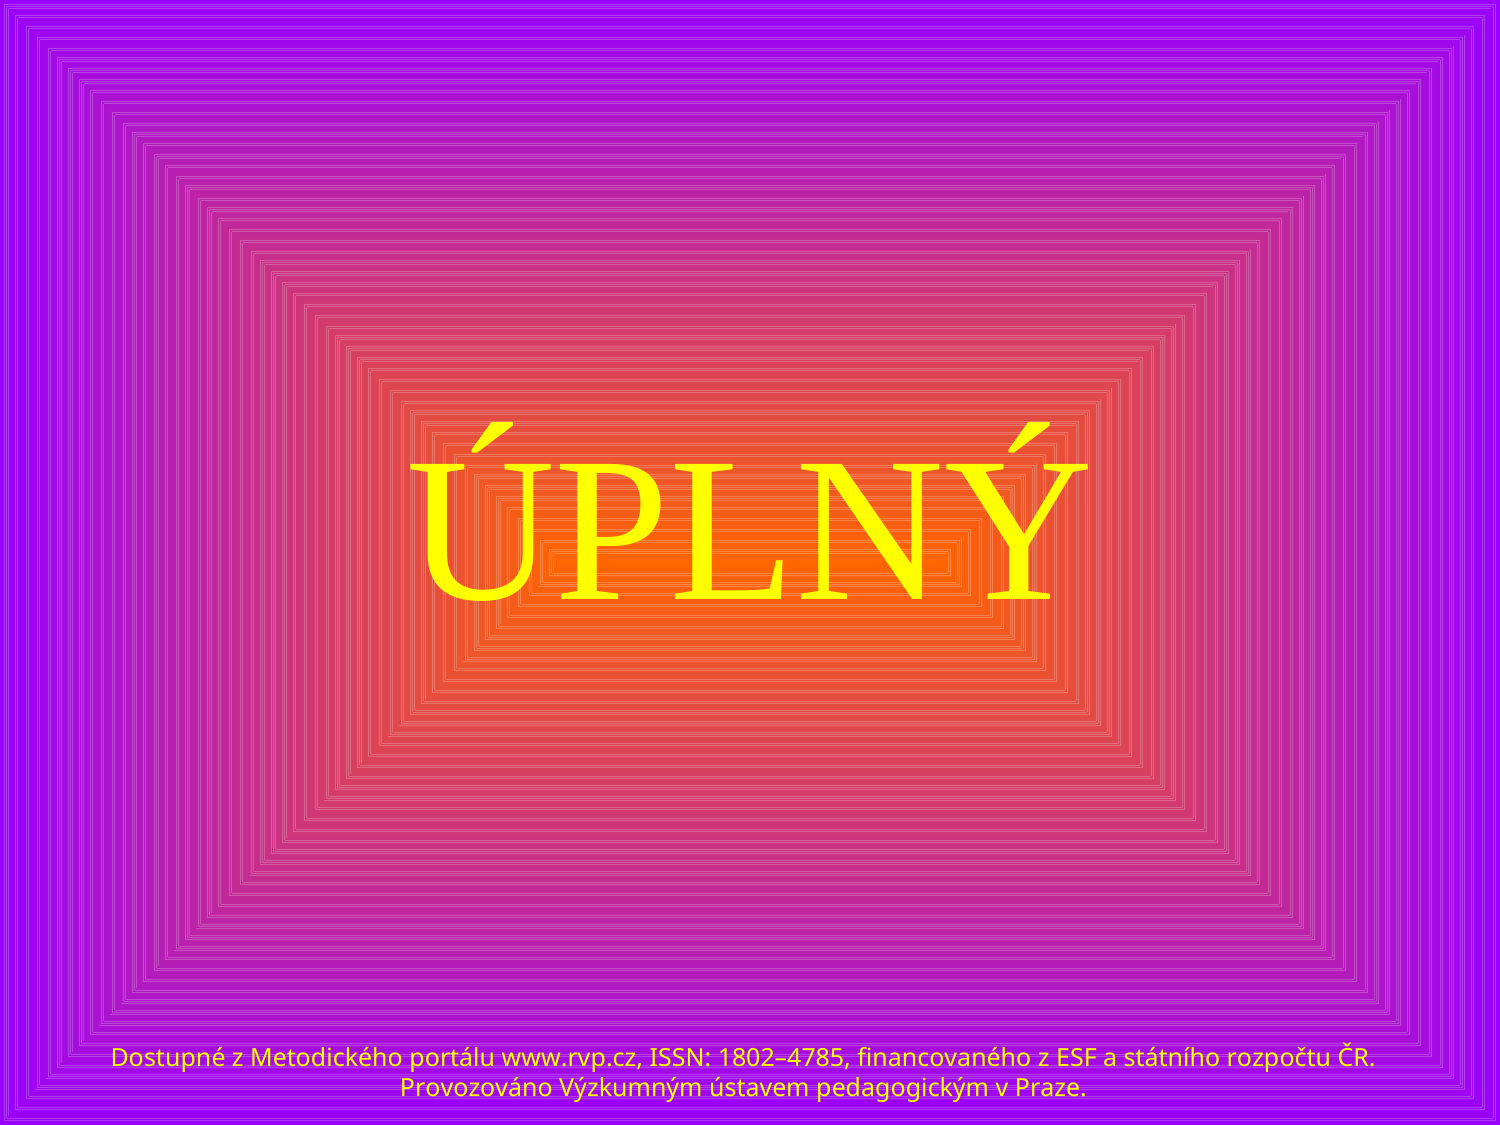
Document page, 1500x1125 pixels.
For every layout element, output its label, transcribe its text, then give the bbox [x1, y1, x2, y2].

text_box Dostupné z Metodického portálu www.rvp.cz, ISSN: 1802–4785, financovaného z ESF a státního rozpočtu ČR. Provozováno Výzkumným ústavem pedagogickým v Praze. [35, 1041, 1454, 1102]
text_box ÚPLNÝ [0, 385, 1500, 649]
